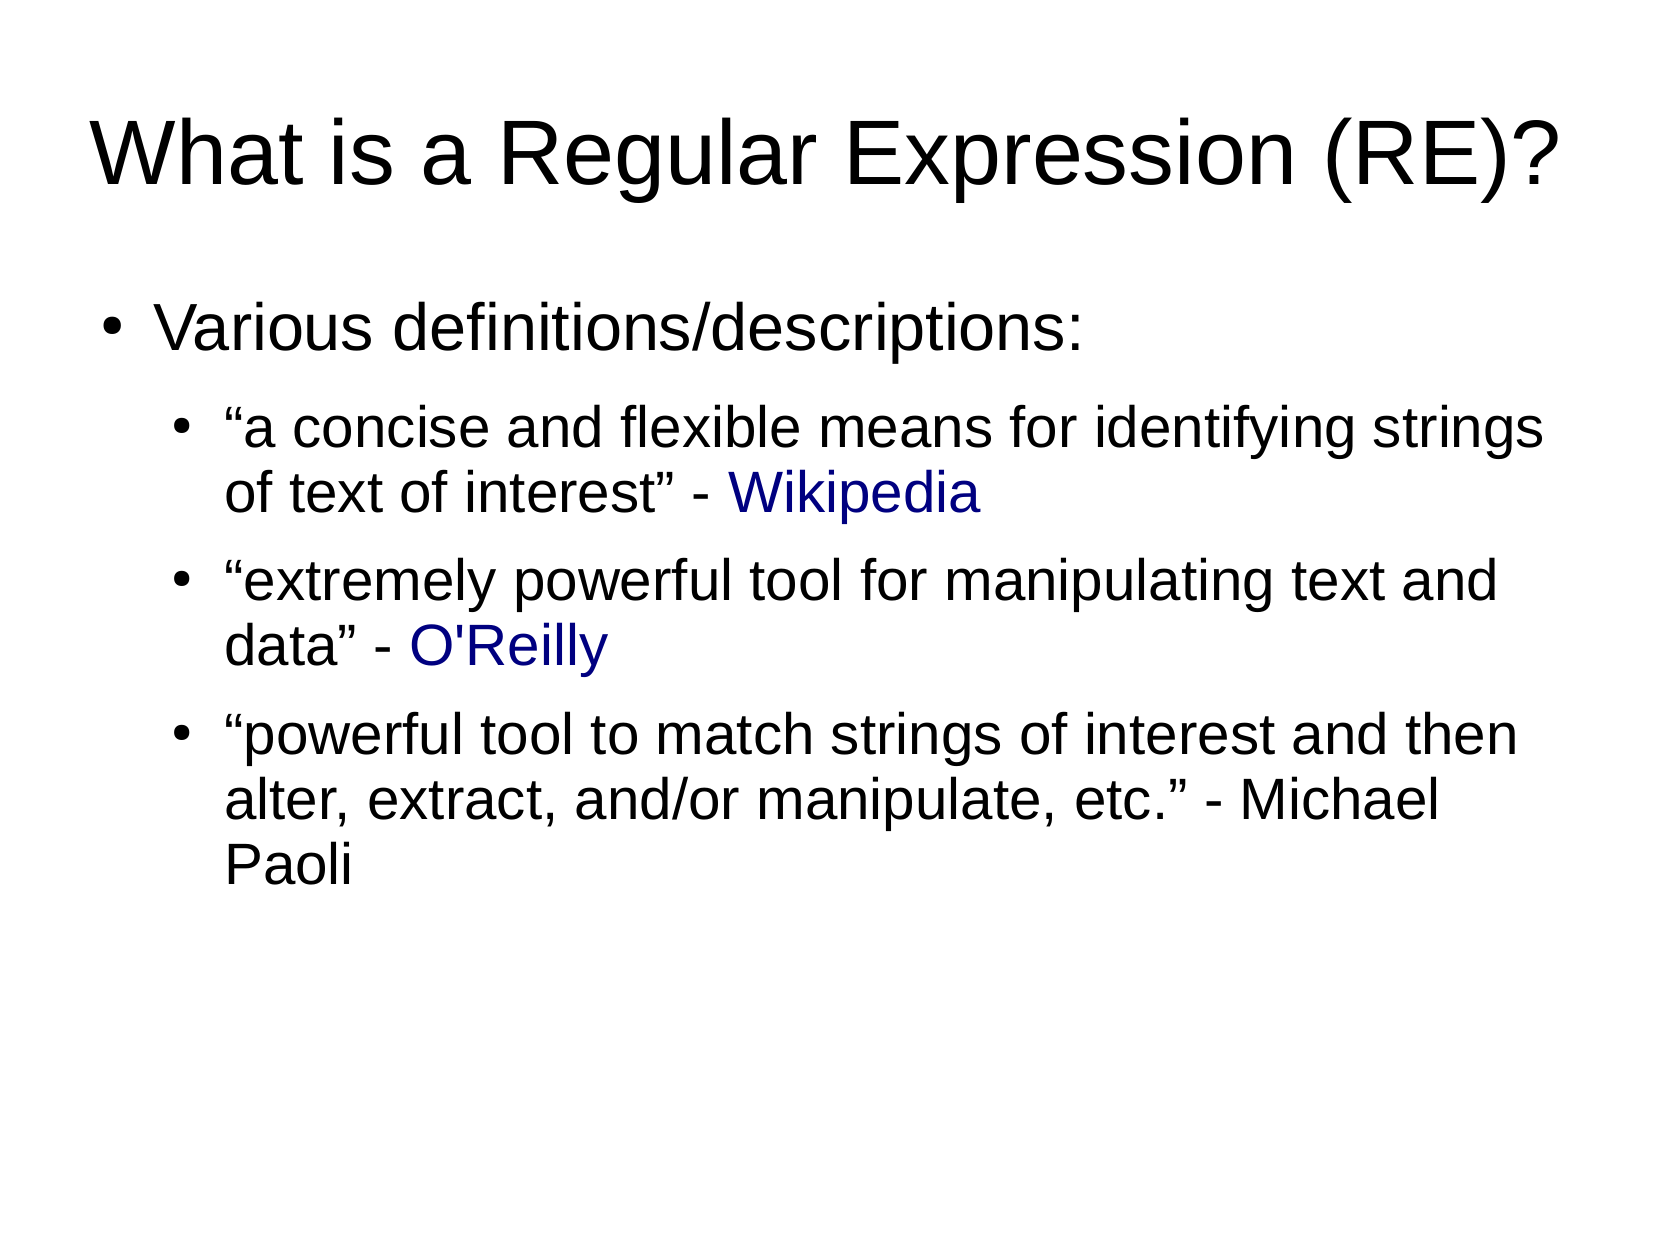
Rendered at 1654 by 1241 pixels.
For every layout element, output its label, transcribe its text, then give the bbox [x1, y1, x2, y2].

list Various definitions/descriptions: “a concise and flexible means for identifying strings of text of interest” - Wikipedia “extremely powerful tool for manipulating text and data” - O'Reilly “powerful tool to match strings of interest and then alter, extract, and/or manipulate, etc.” - Michael Paoli [82, 290, 1571, 1109]
title What is a Regular Expression (RE)? [82, 49, 1571, 257]
